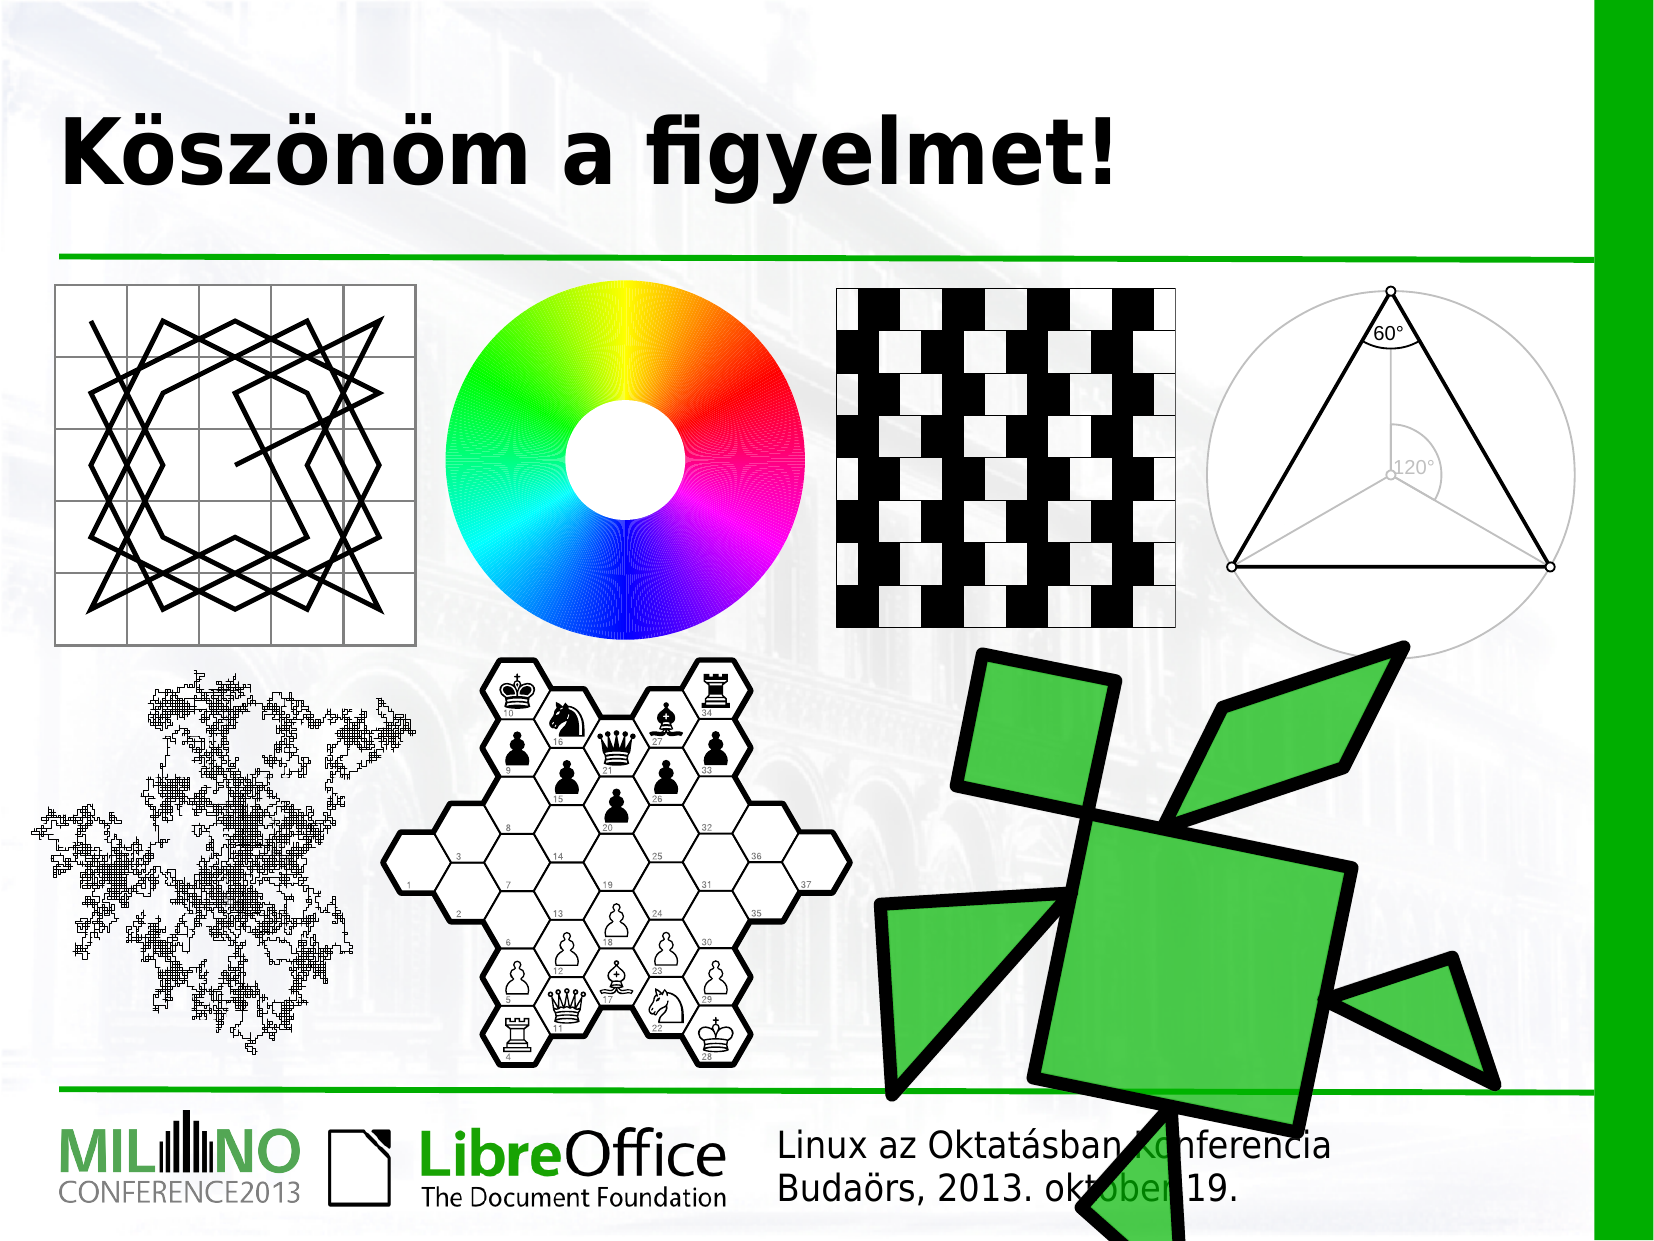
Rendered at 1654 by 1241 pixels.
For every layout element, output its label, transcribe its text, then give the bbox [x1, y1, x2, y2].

text_box [880, 646, 1495, 1241]
picture [1172, 1095, 1594, 1240]
title Köszönöm a figyelmet! [59, 49, 1548, 257]
picture [900, 896, 1077, 1088]
picture [1, 0, 1594, 1241]
